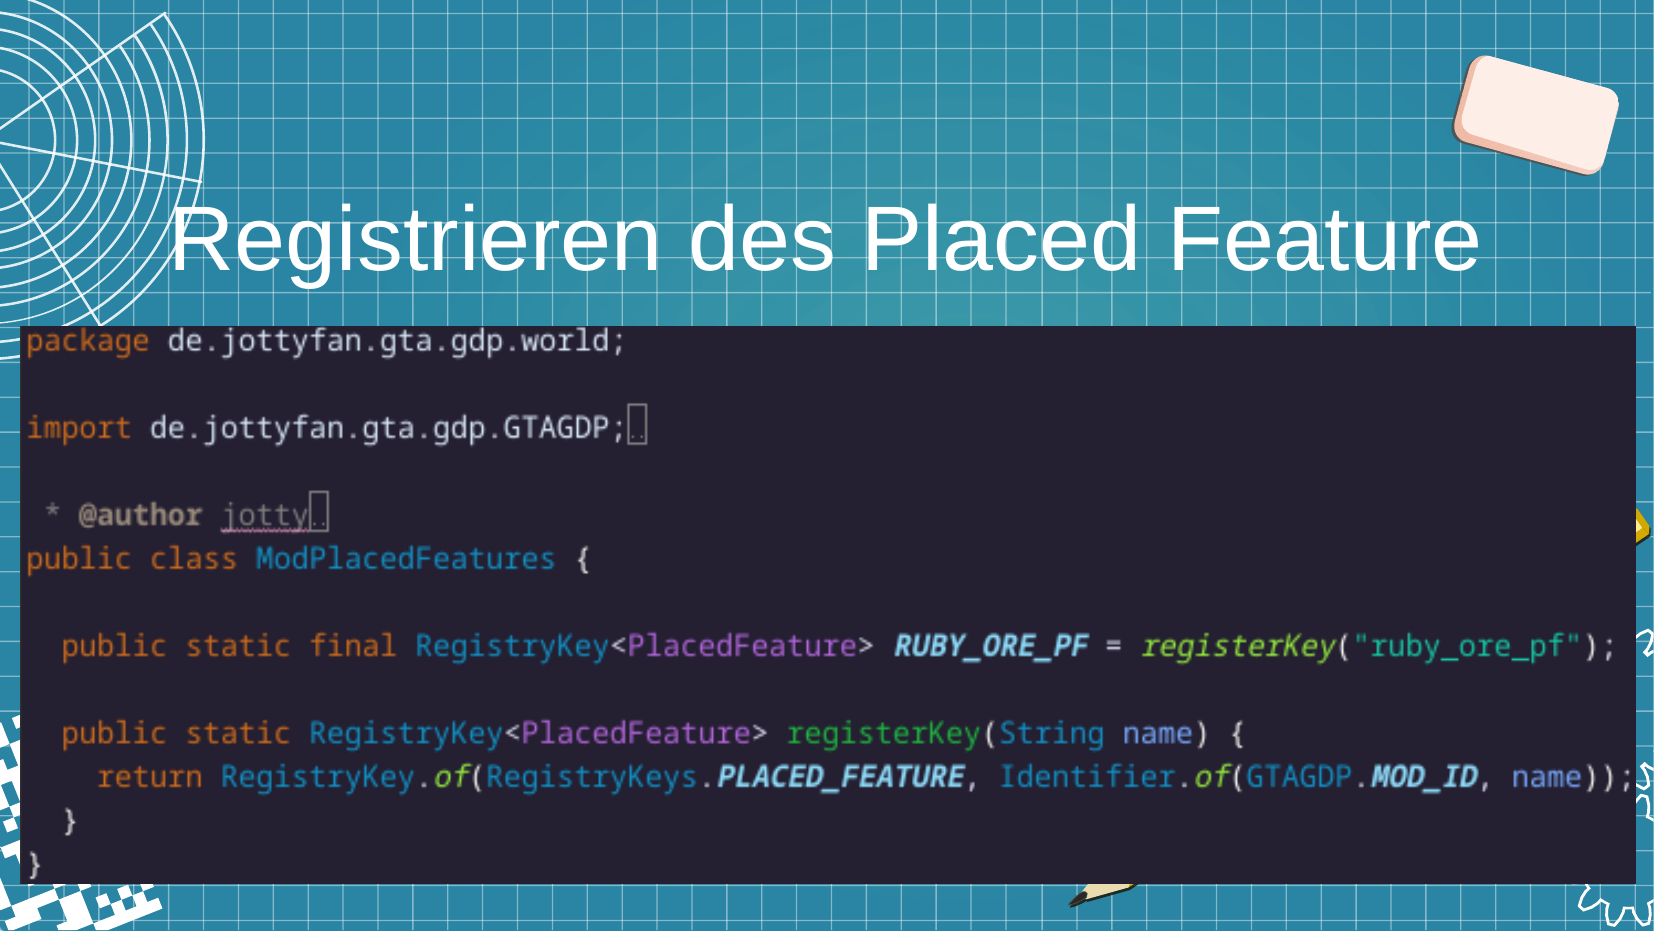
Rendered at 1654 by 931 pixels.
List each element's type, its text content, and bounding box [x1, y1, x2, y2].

title Registrieren des Placed Feature [82, 132, 1571, 326]
picture [20, 326, 1636, 884]
